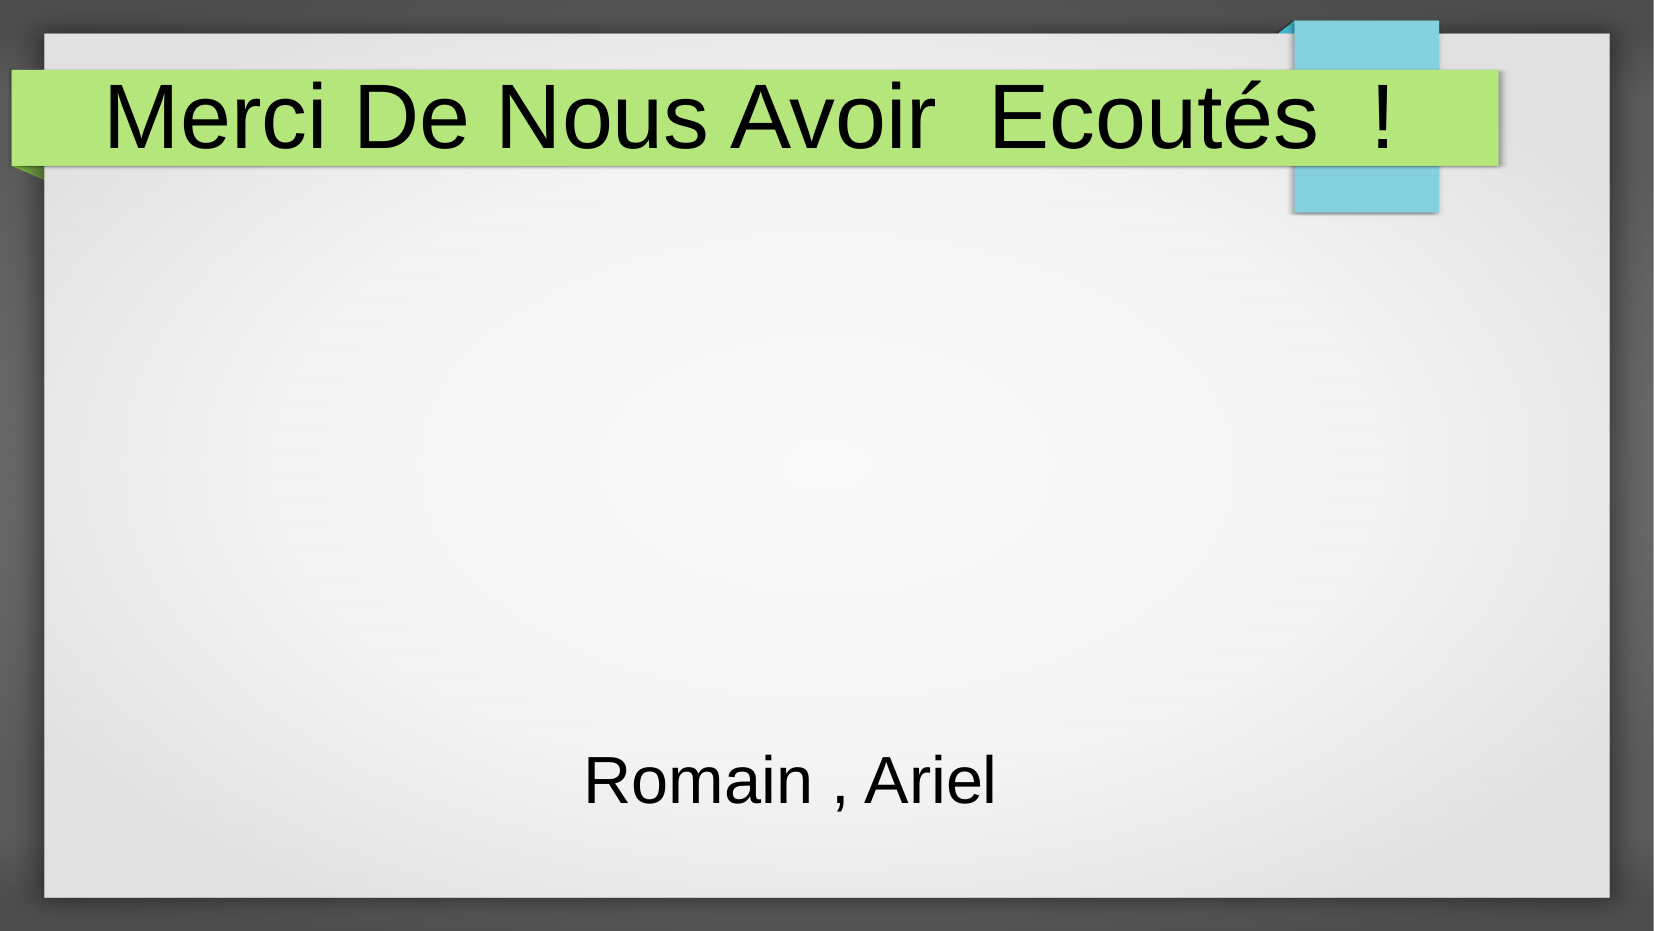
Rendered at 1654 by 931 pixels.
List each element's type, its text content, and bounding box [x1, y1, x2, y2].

picture [0, 0, 1654, 931]
title Merci De Nous Avoir Ecoutés ! [103, 38, 1592, 195]
list Romain , Ariel [433, 743, 1282, 855]
